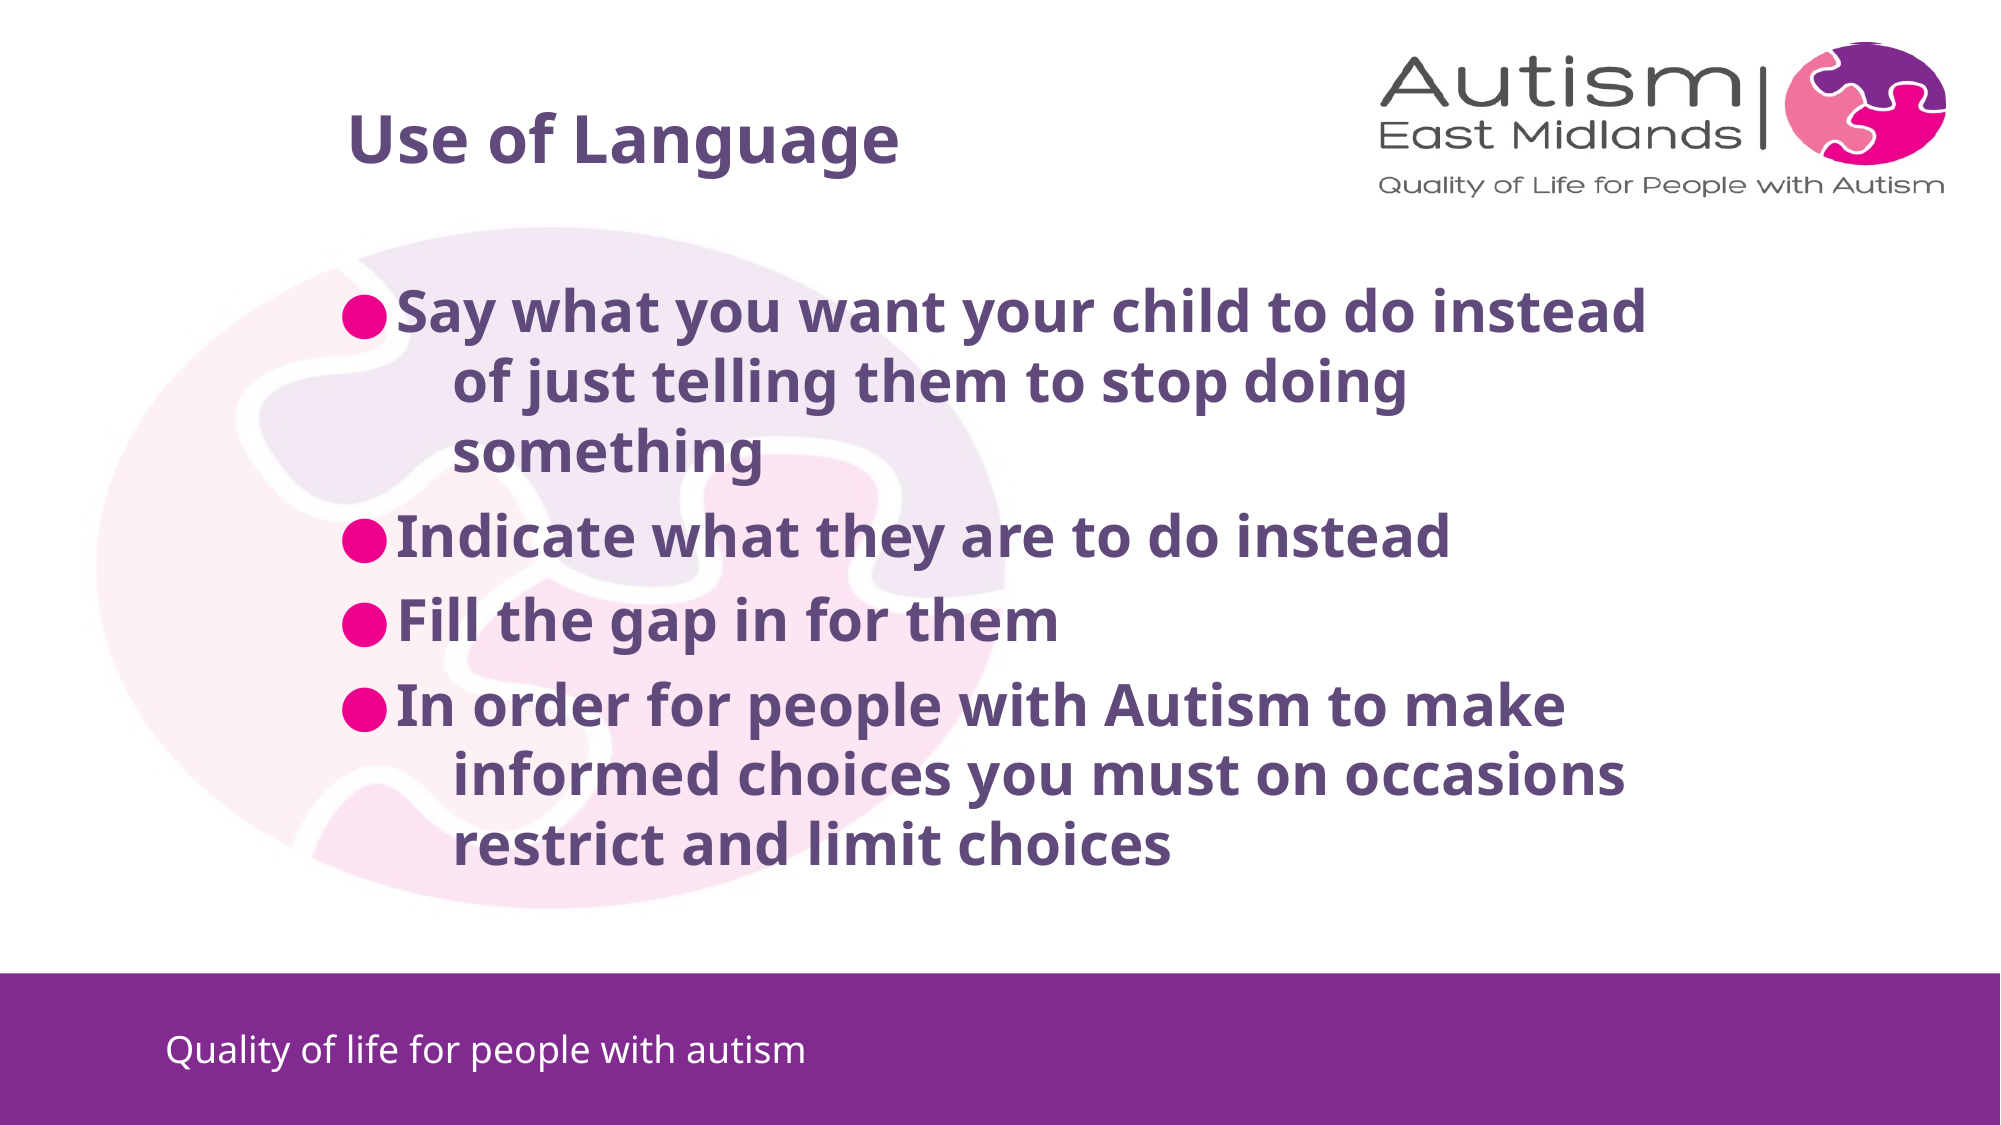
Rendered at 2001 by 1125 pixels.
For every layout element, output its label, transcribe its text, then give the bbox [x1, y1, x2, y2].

list Say what you want your child to do instead of just telling them to stop doing something Indicate what they are to do instead Fill the gap in for them In order for people with Autism to make informed choices you must on occasions restrict and limit choices [324, 267, 1675, 941]
title Use of Language [331, 31, 1682, 244]
